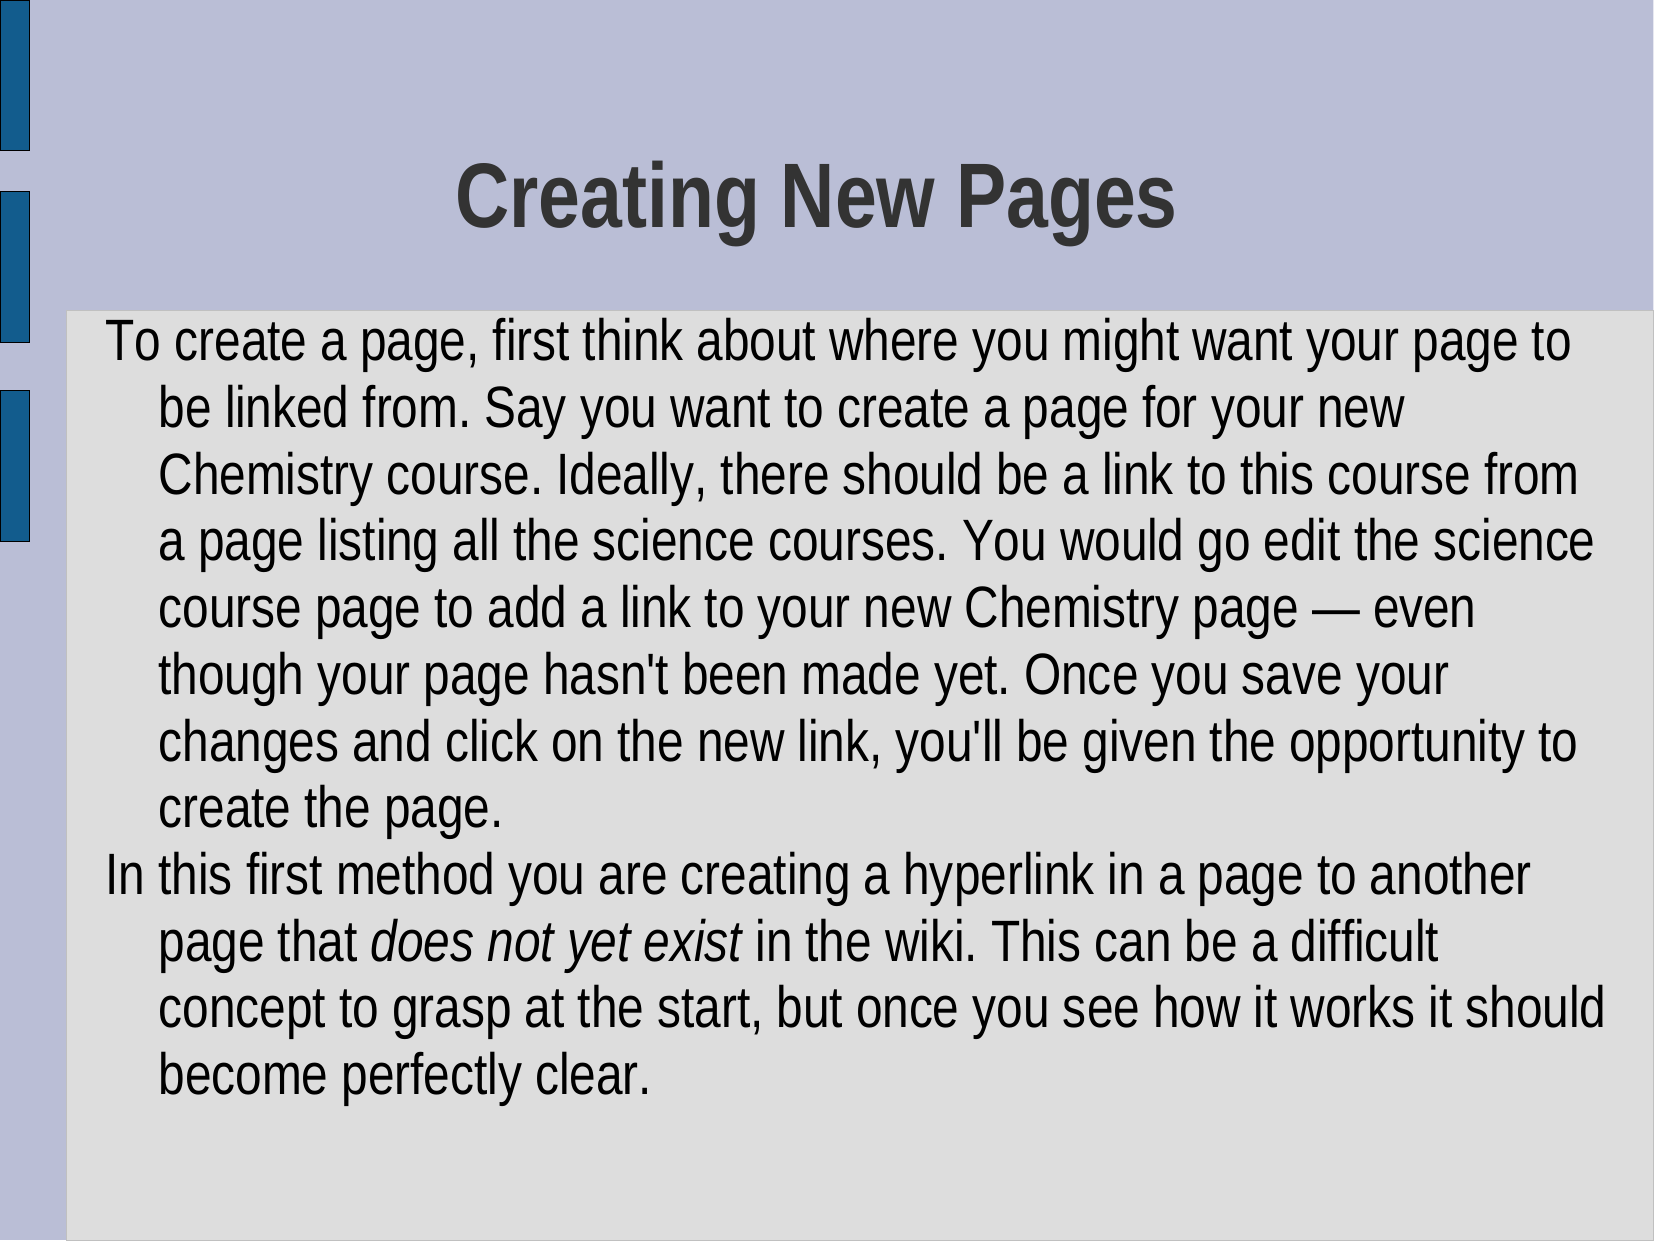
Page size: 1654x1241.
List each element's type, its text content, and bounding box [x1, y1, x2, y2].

list To create a page, first think about where you might want your page to be linked from. Say you want to create a page for your new Chemistry course. Ideally, there should be a link to this course from a page listing all the science courses. You would go edit the science course page to add a link to your new Chemistry page — even though your page hasn't been made yet. Once you save your changes and click on the new link, you'll be given the opportunity to create the page. In this first method you are creating a hyperlink in a page to another page that does not yet exist in the wiki. This can be a difficult concept to grasp at the start, but once you see how it works it should become perfectly clear. [87, 306, 1613, 1102]
title Creating New Pages [121, 91, 1534, 299]
